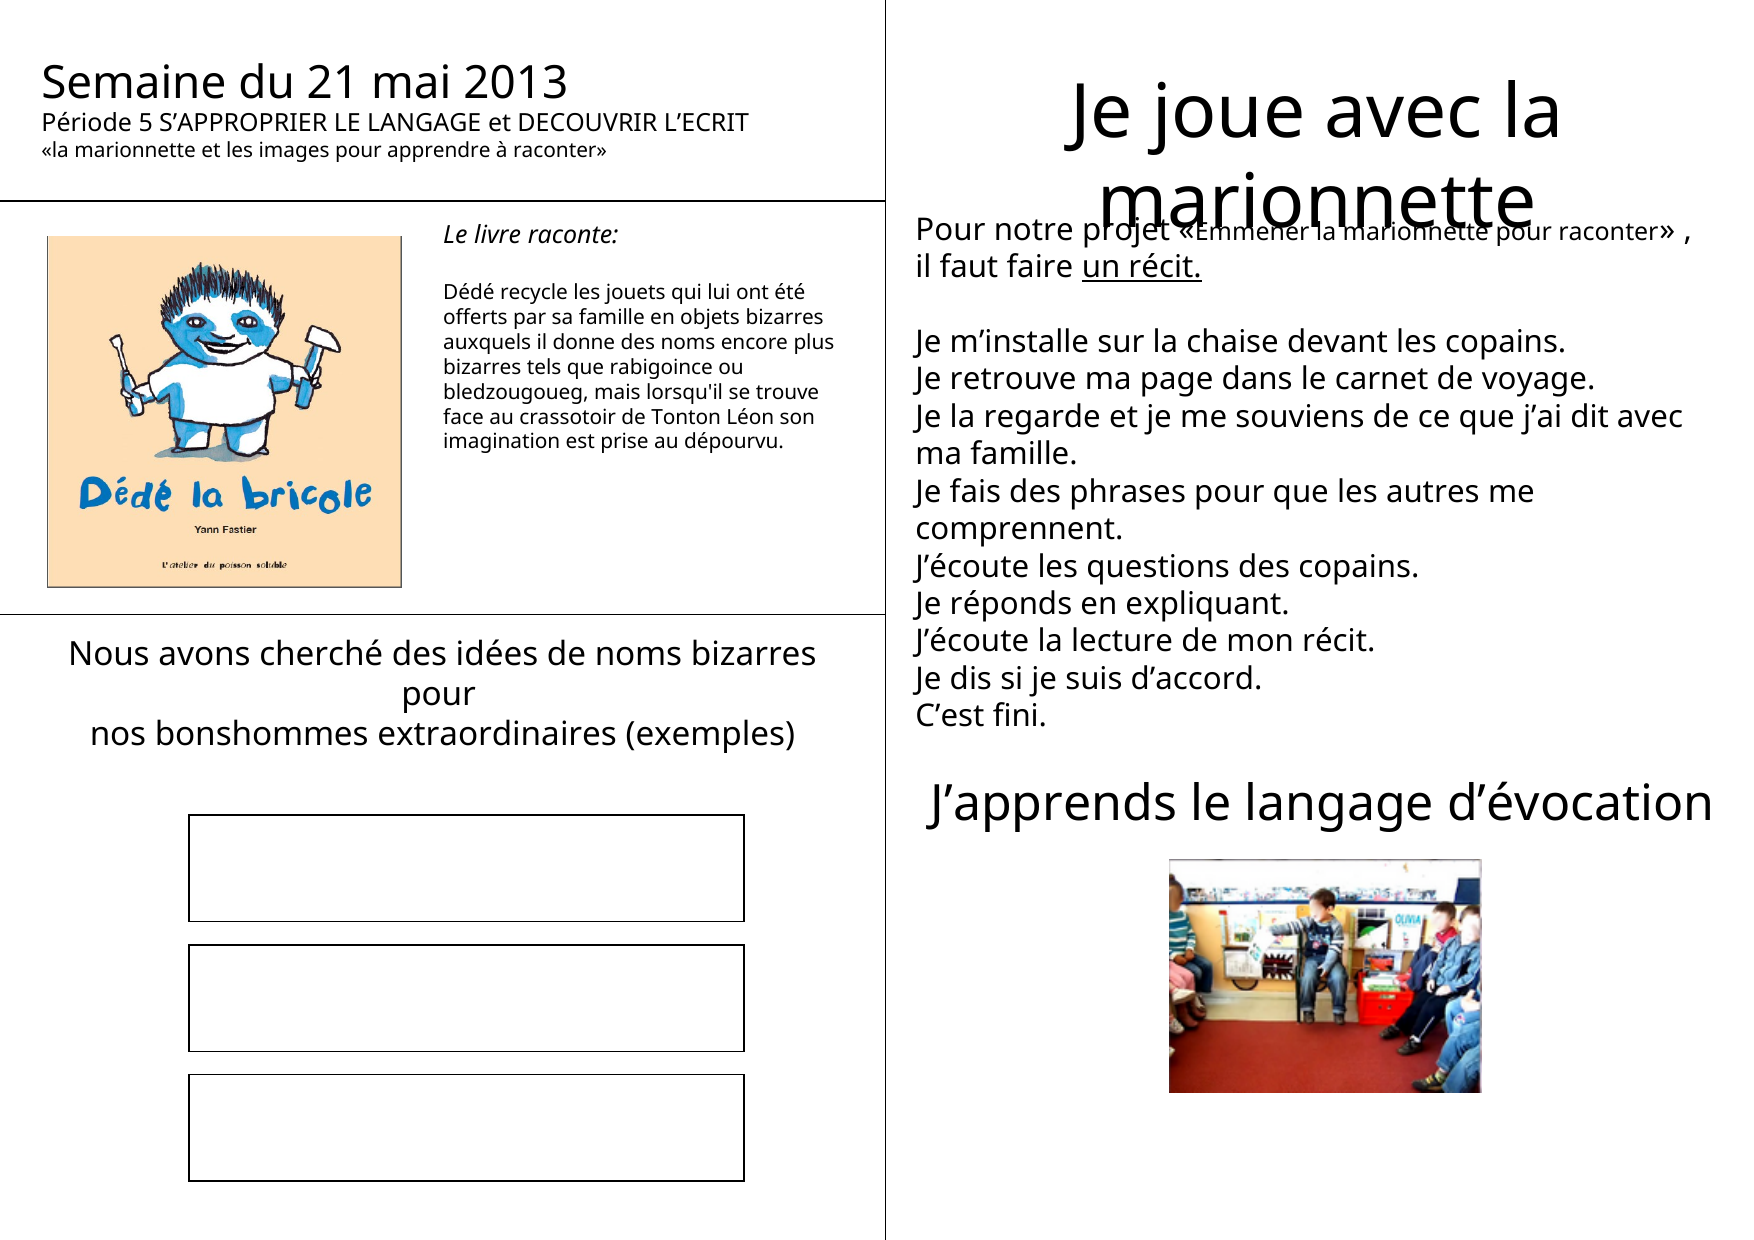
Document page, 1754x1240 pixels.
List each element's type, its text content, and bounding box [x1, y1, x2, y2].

text_box Pour notre projet «Emmener la marionnette pour raconter» , il faut faire un récit. Je m’installe sur la chaise devant les copains. Je retrouve ma page dans le carnet de voyage. Je la regarde et je me souviens de ce que j’ai dit avec ma famille. Je fais des phrases pour que les autres me comprennent. J’écoute les questions des copains. Je réponds en expliquant. J’écoute la lecture de mon récit. Je dis si je suis d’accord. C’est fini. J’apprends le langage d’évocation [909, 165, 1737, 1182]
text_box Je joue avec la marionnette [897, 55, 1737, 355]
text_box Le livre raconte: Dédé recycle les jouets qui lui ont été offerts par sa famille en objets bizarres auxquels il donne des noms encore plus bizarres tels que rabigoince ou bledzougoueg, mais lorsqu'il se trouve face au crassotoir de Tonton Léon son imagination est prise au dépourvu. [437, 213, 851, 603]
picture [1169, 859, 1482, 1093]
text_box Semaine du 21 mai 2013 [35, 47, 851, 100]
text_box Nous avons cherché des idées de noms bizarres pour nos bonshommes extraordinaires (exemples) [23, 626, 863, 1205]
picture [47, 236, 402, 589]
text_box Période 5 S’APPROPRIER LE LANGAGE et DECOUVRIR L’ECRIT «la marionnette et les images pour apprendre à raconter» [35, 100, 851, 213]
